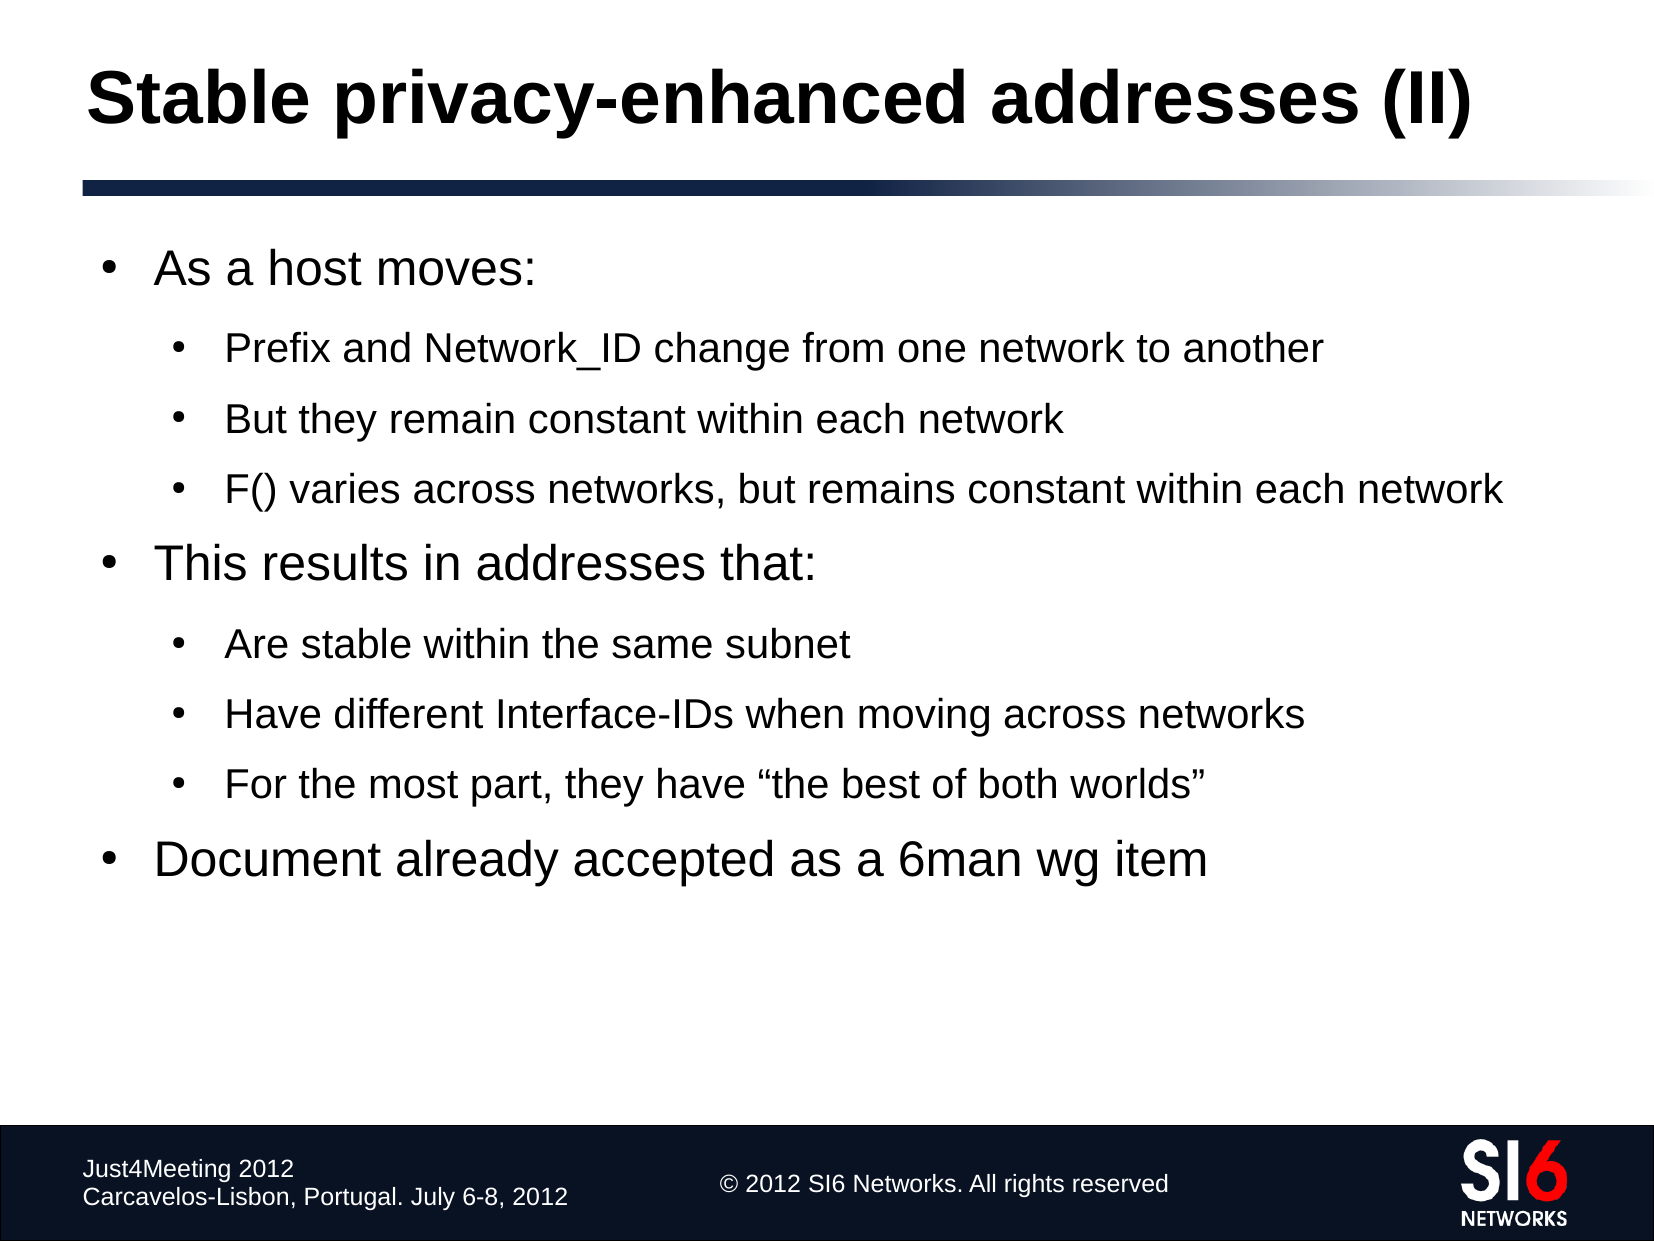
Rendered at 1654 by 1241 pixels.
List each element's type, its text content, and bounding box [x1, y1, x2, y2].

title Stable privacy-enhanced addresses (II) [86, 30, 1576, 166]
list As a host moves: Prefix and Network_ID change from one network to another But they remain constant within each network F() varies across networks, but remains constant within each network This results in addresses that: Are stable within the same subnet Have different Interface-IDs when moving across networks For the most part, they have “the best of both worlds” Document already accepted as a 6man wg item [82, 240, 1571, 1059]
picture [1461, 1139, 1567, 1226]
